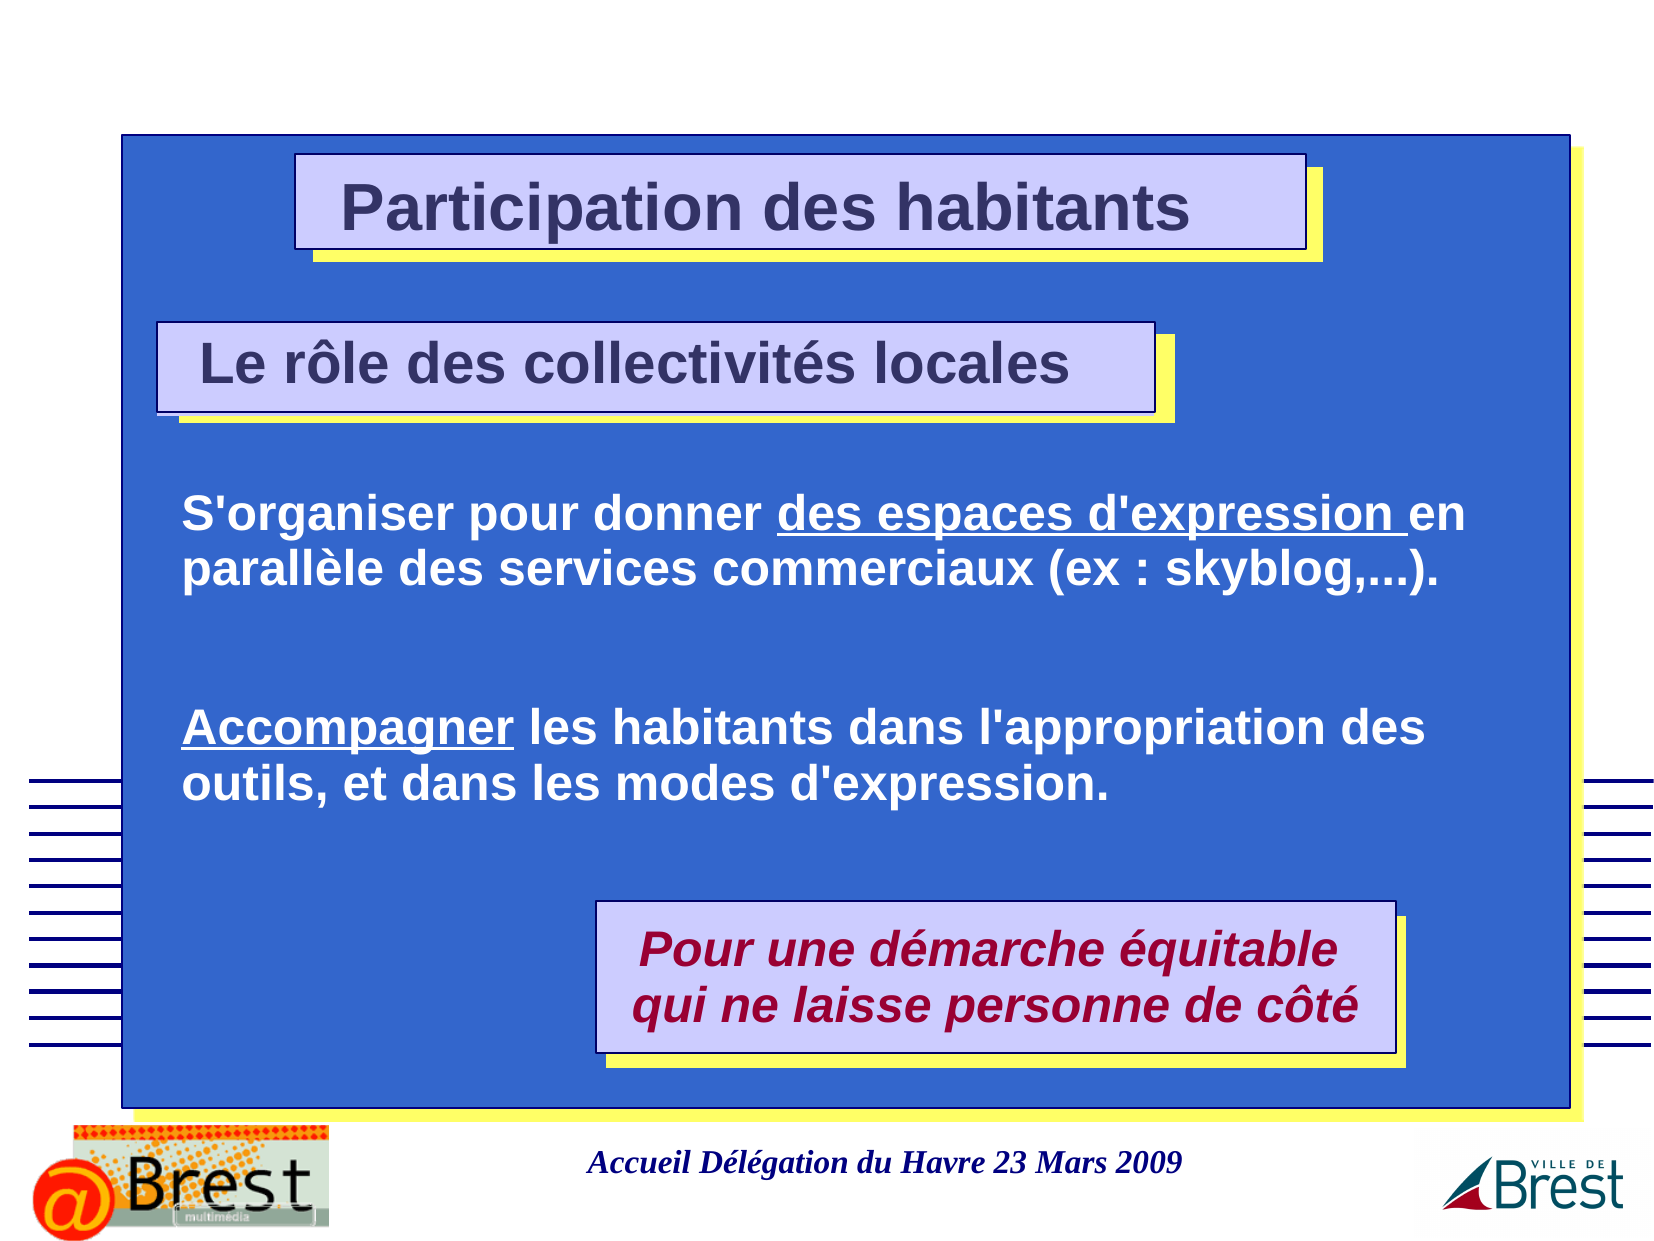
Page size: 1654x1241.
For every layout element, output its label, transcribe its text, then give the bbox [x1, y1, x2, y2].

text_box [157, 322, 1175, 423]
text_box S'organiser pour donner des espaces d'expression en parallèle des services commerciaux (ex : skyblog,...). Accompagner les habitants dans l'appropriation des outils, et dans les modes d'expression. [181, 484, 1581, 978]
picture [28, 1125, 329, 1241]
text_box [295, 154, 1323, 262]
picture [1414, 1128, 1651, 1238]
text_box Pour une démarche équitable qui ne laisse personne de côté [596, 901, 1396, 1053]
text_box [606, 889, 1439, 1068]
text_box Le rôle des collectivités locales [199, 330, 1099, 419]
text_box Participation des habitants [340, 169, 1344, 252]
